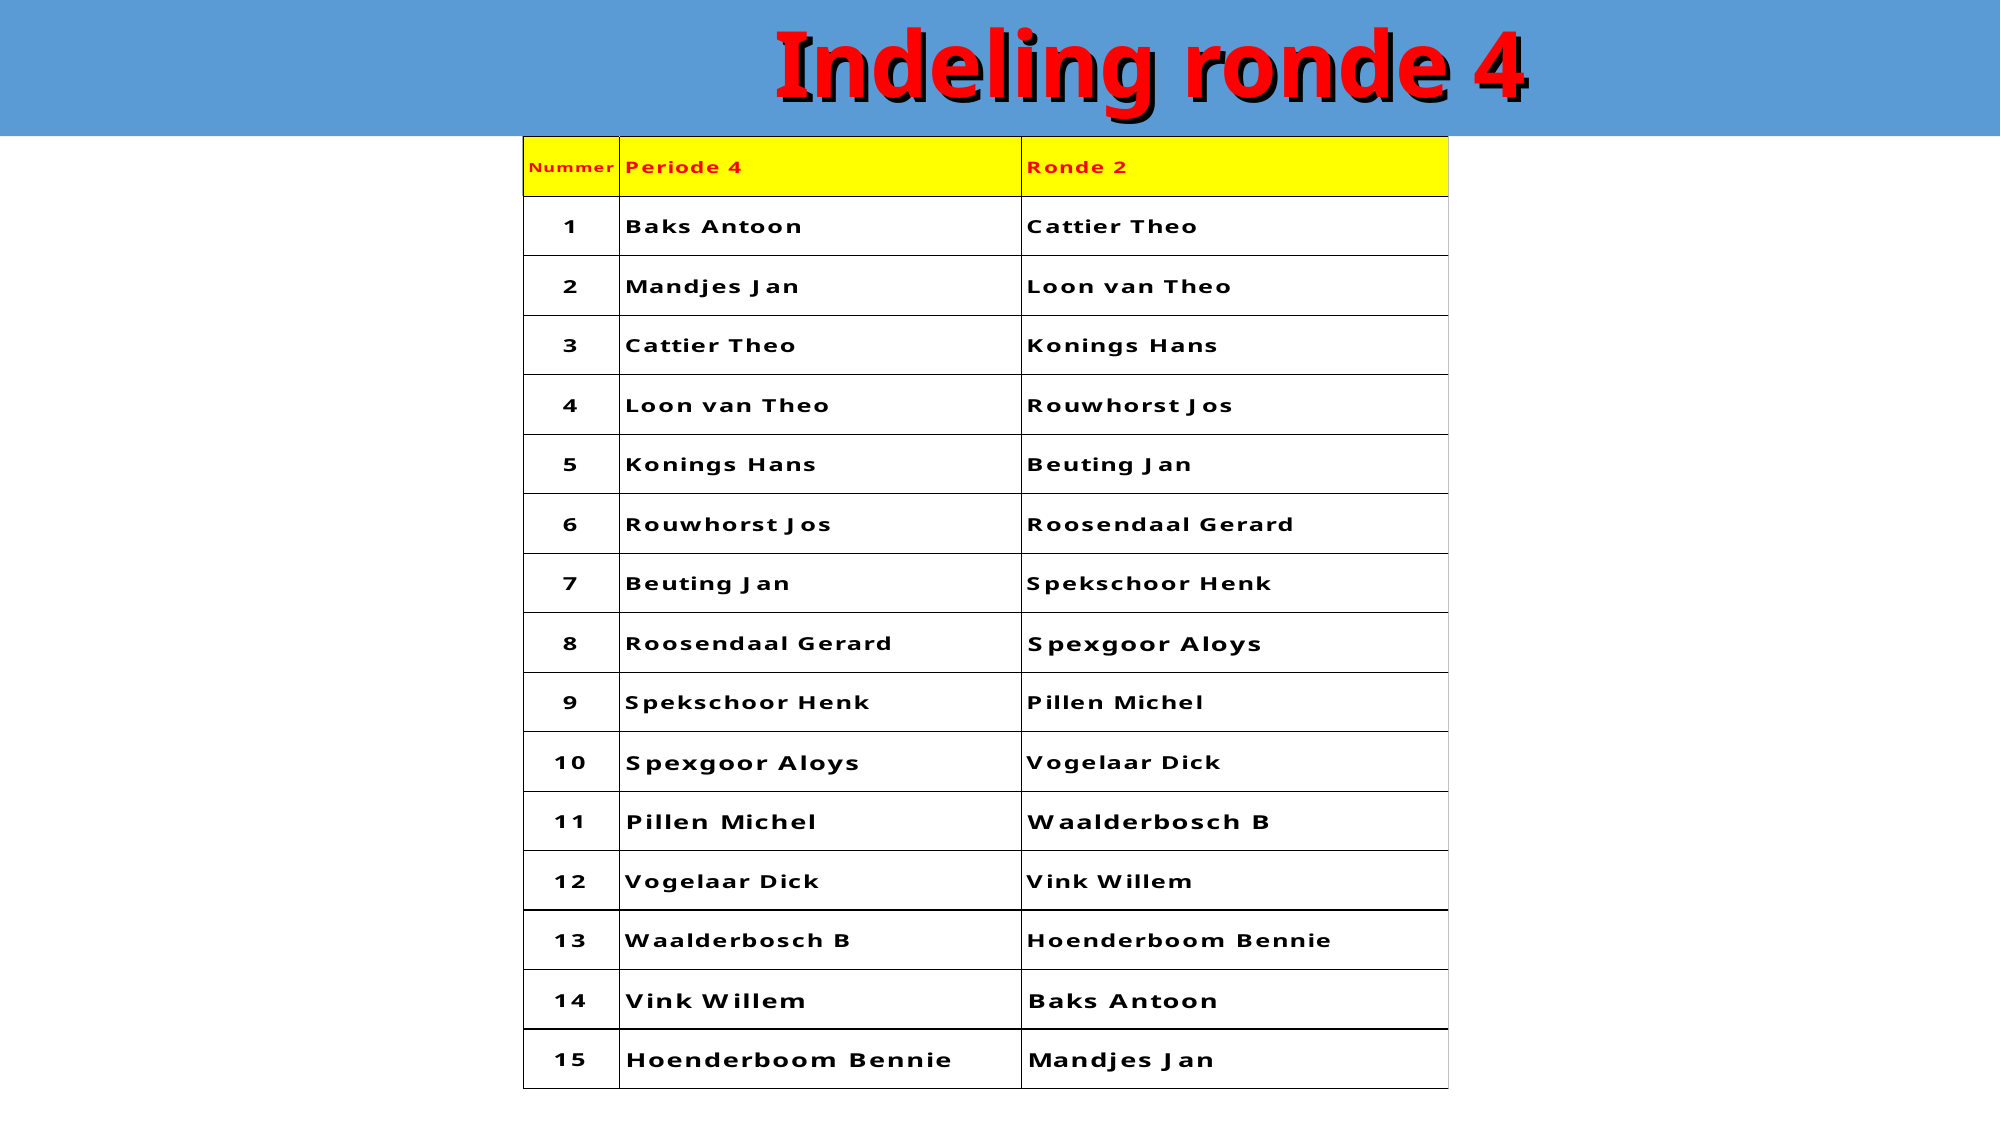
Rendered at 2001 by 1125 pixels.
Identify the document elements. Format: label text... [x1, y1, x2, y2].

title Indeling ronde 4 [0, 0, 2000, 137]
picture [522, 136, 1449, 1089]
